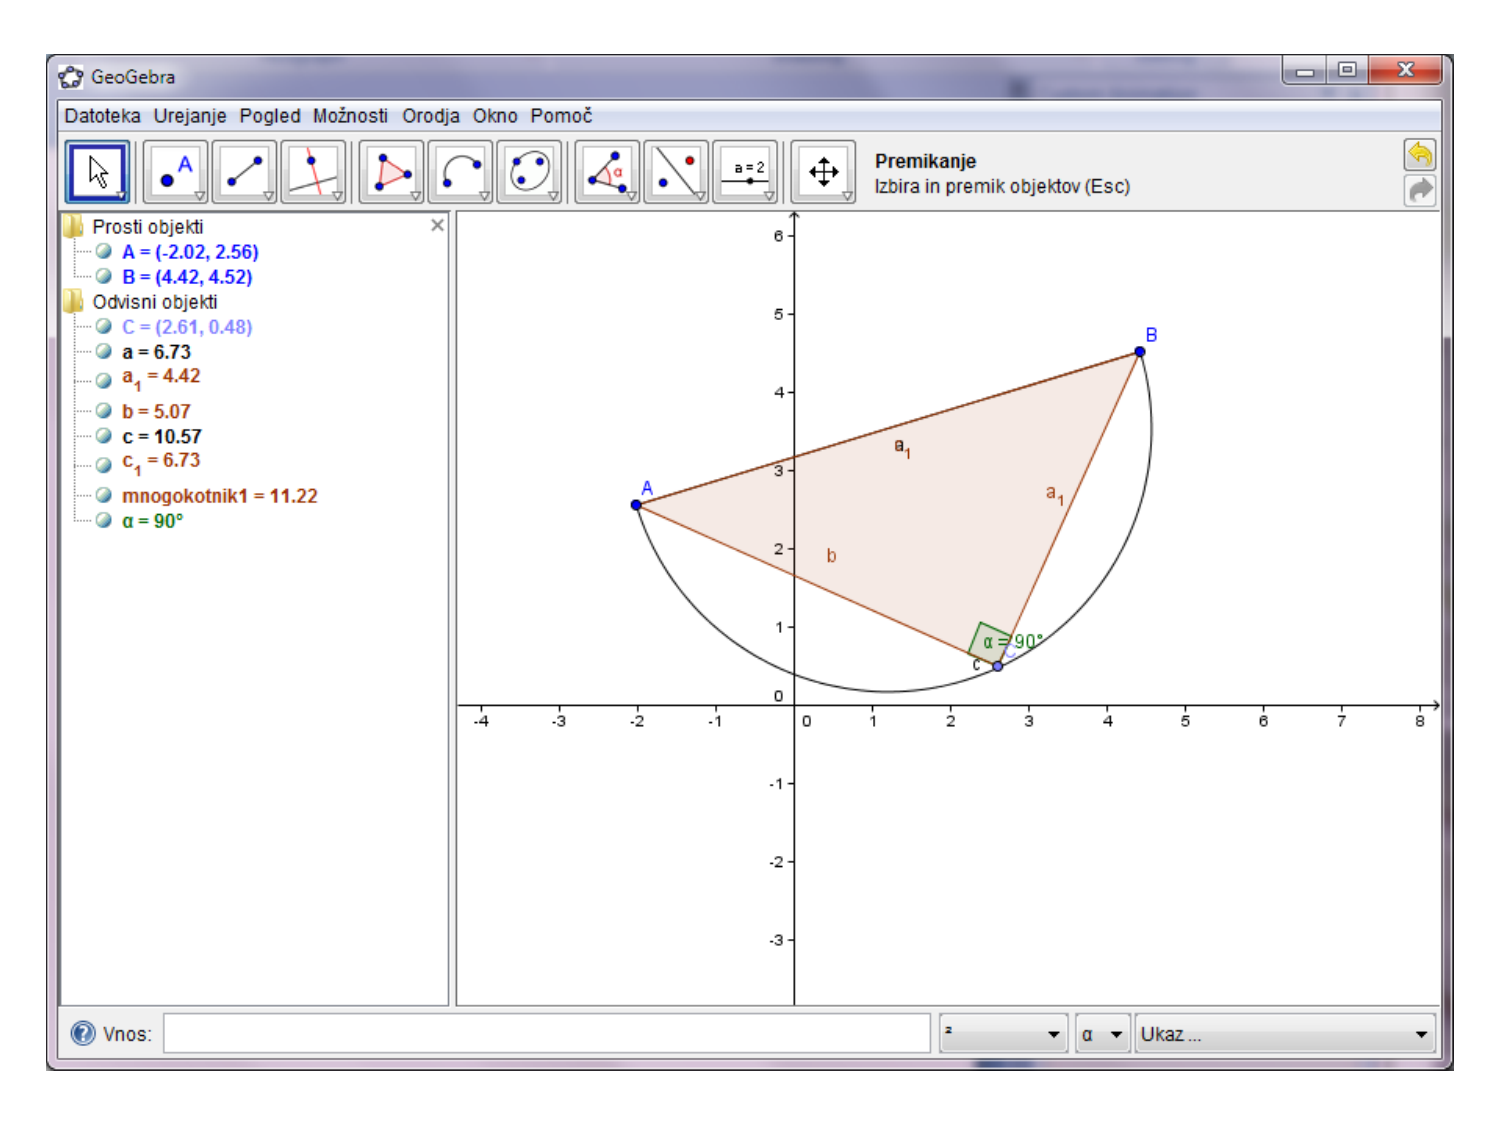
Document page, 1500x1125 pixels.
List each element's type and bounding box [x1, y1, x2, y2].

picture [46, 54, 1454, 1071]
